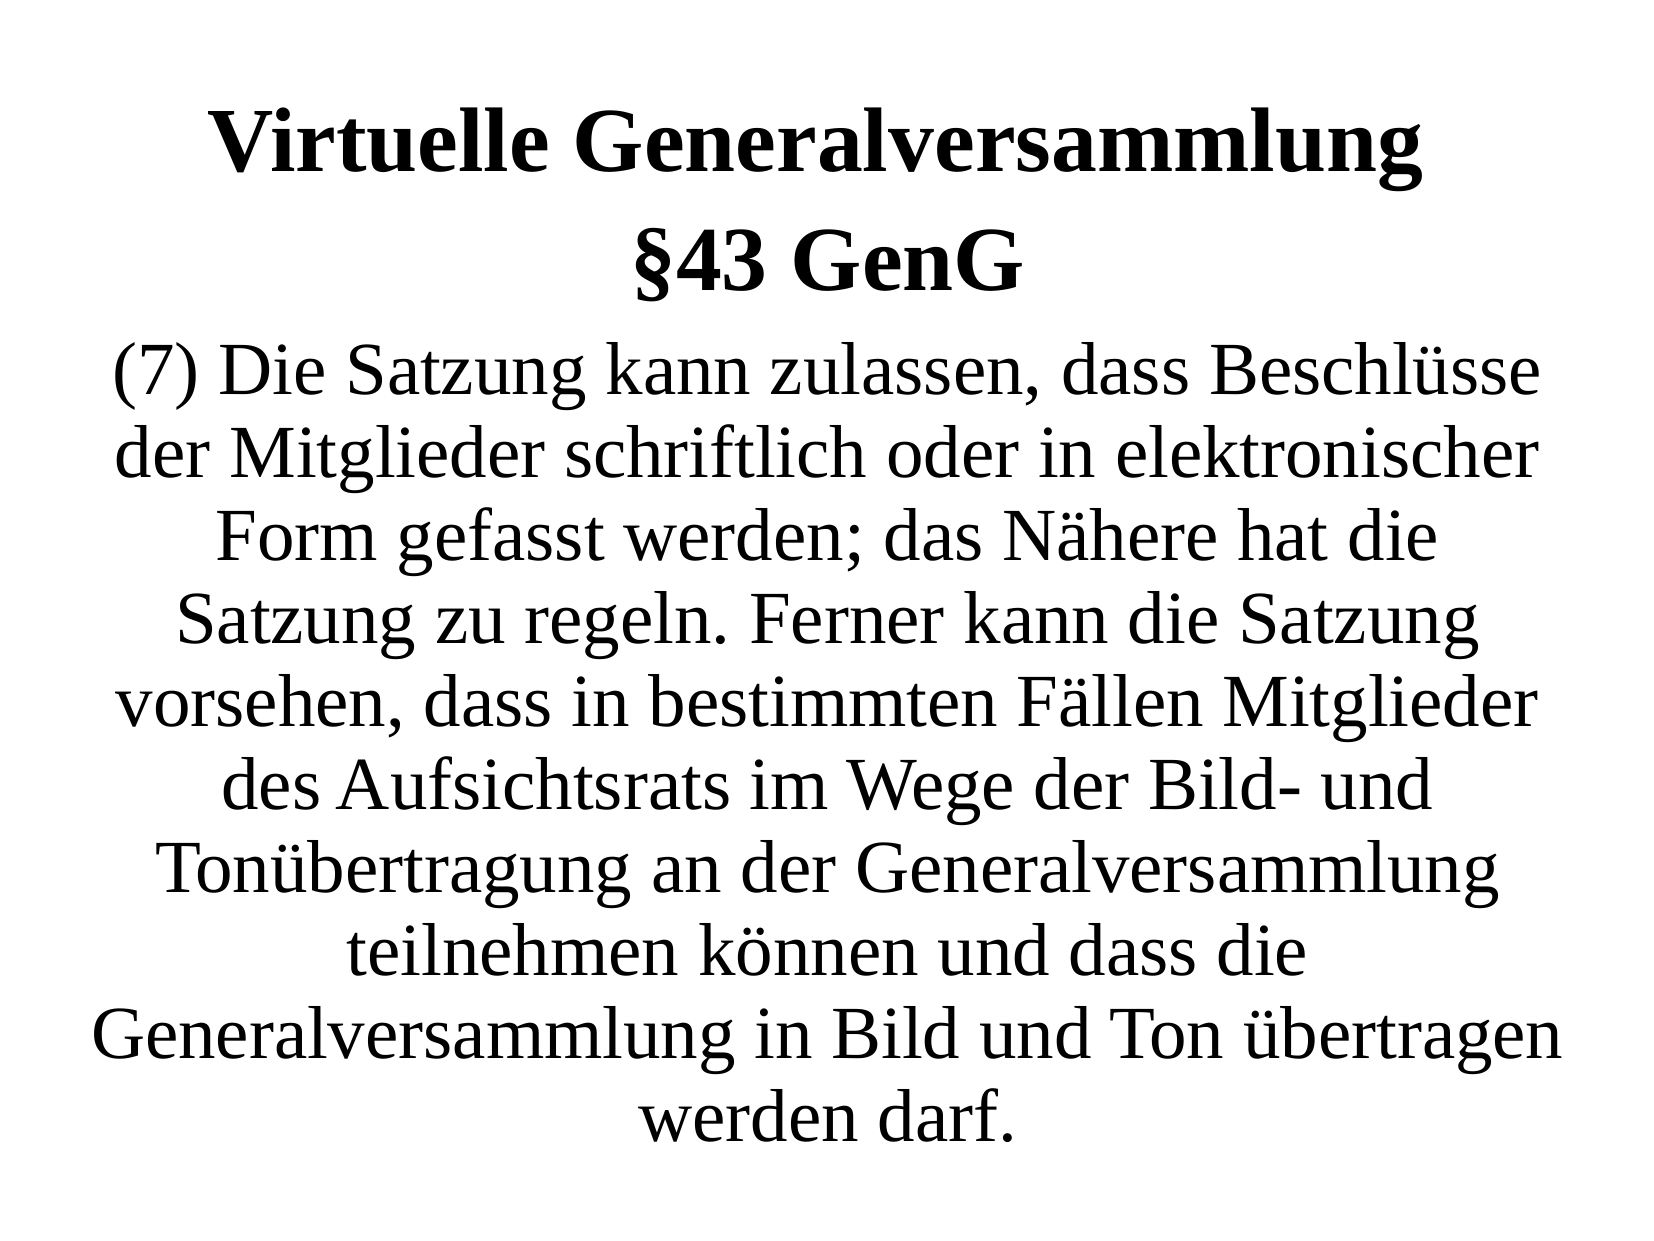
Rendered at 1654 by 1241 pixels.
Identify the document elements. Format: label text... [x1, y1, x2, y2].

text_box Virtuelle Generalversammlung §43 GenG (7) Die Satzung kann zulassen, dass Beschlüsse der Mitglieder schriftlich oder in elektronischer Form gefasst werden; das Nähere hat die Satzung zu regeln. Ferner kann die Satzung vorsehen, dass in bestimmten Fällen Mitglieder des Aufsichtsrats im Wege der Bild- und Tonübertragung an der Generalversammlung teilnehmen können und dass die Generalversammlung in Bild und Ton übertragen werden darf. [76, 82, 1587, 1166]
